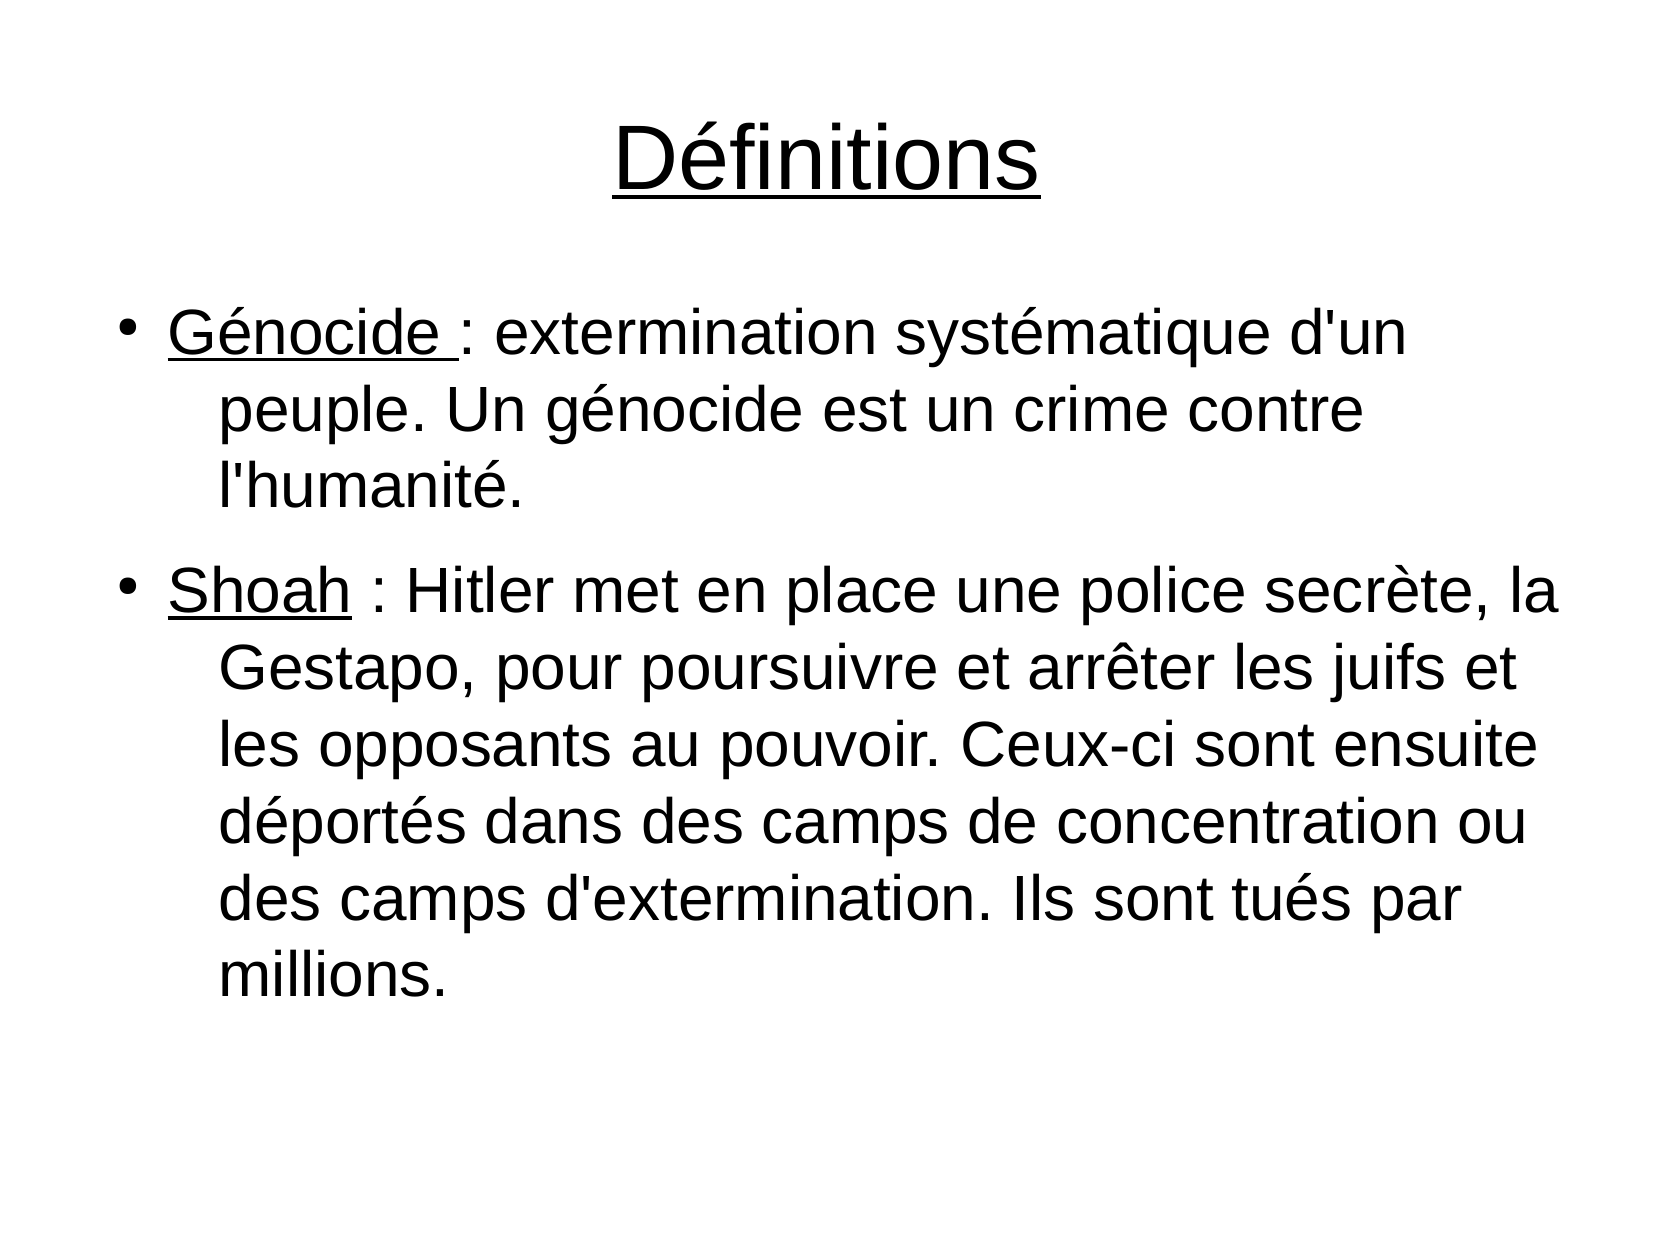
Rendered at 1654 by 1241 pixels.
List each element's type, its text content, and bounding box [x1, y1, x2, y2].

title Définitions [82, 49, 1571, 257]
list Génocide : extermination systématique d'un peuple. Un génocide est un crime contre l'humanité. Shoah : Hitler met en place une police secrète, la Gestapo, pour poursuivre et arrêter les juifs et les opposants au pouvoir. Ceux-ci sont ensuite déportés dans des camps de concentration ou des camps d'extermination. Ils sont tués par millions. [82, 290, 1571, 1010]
